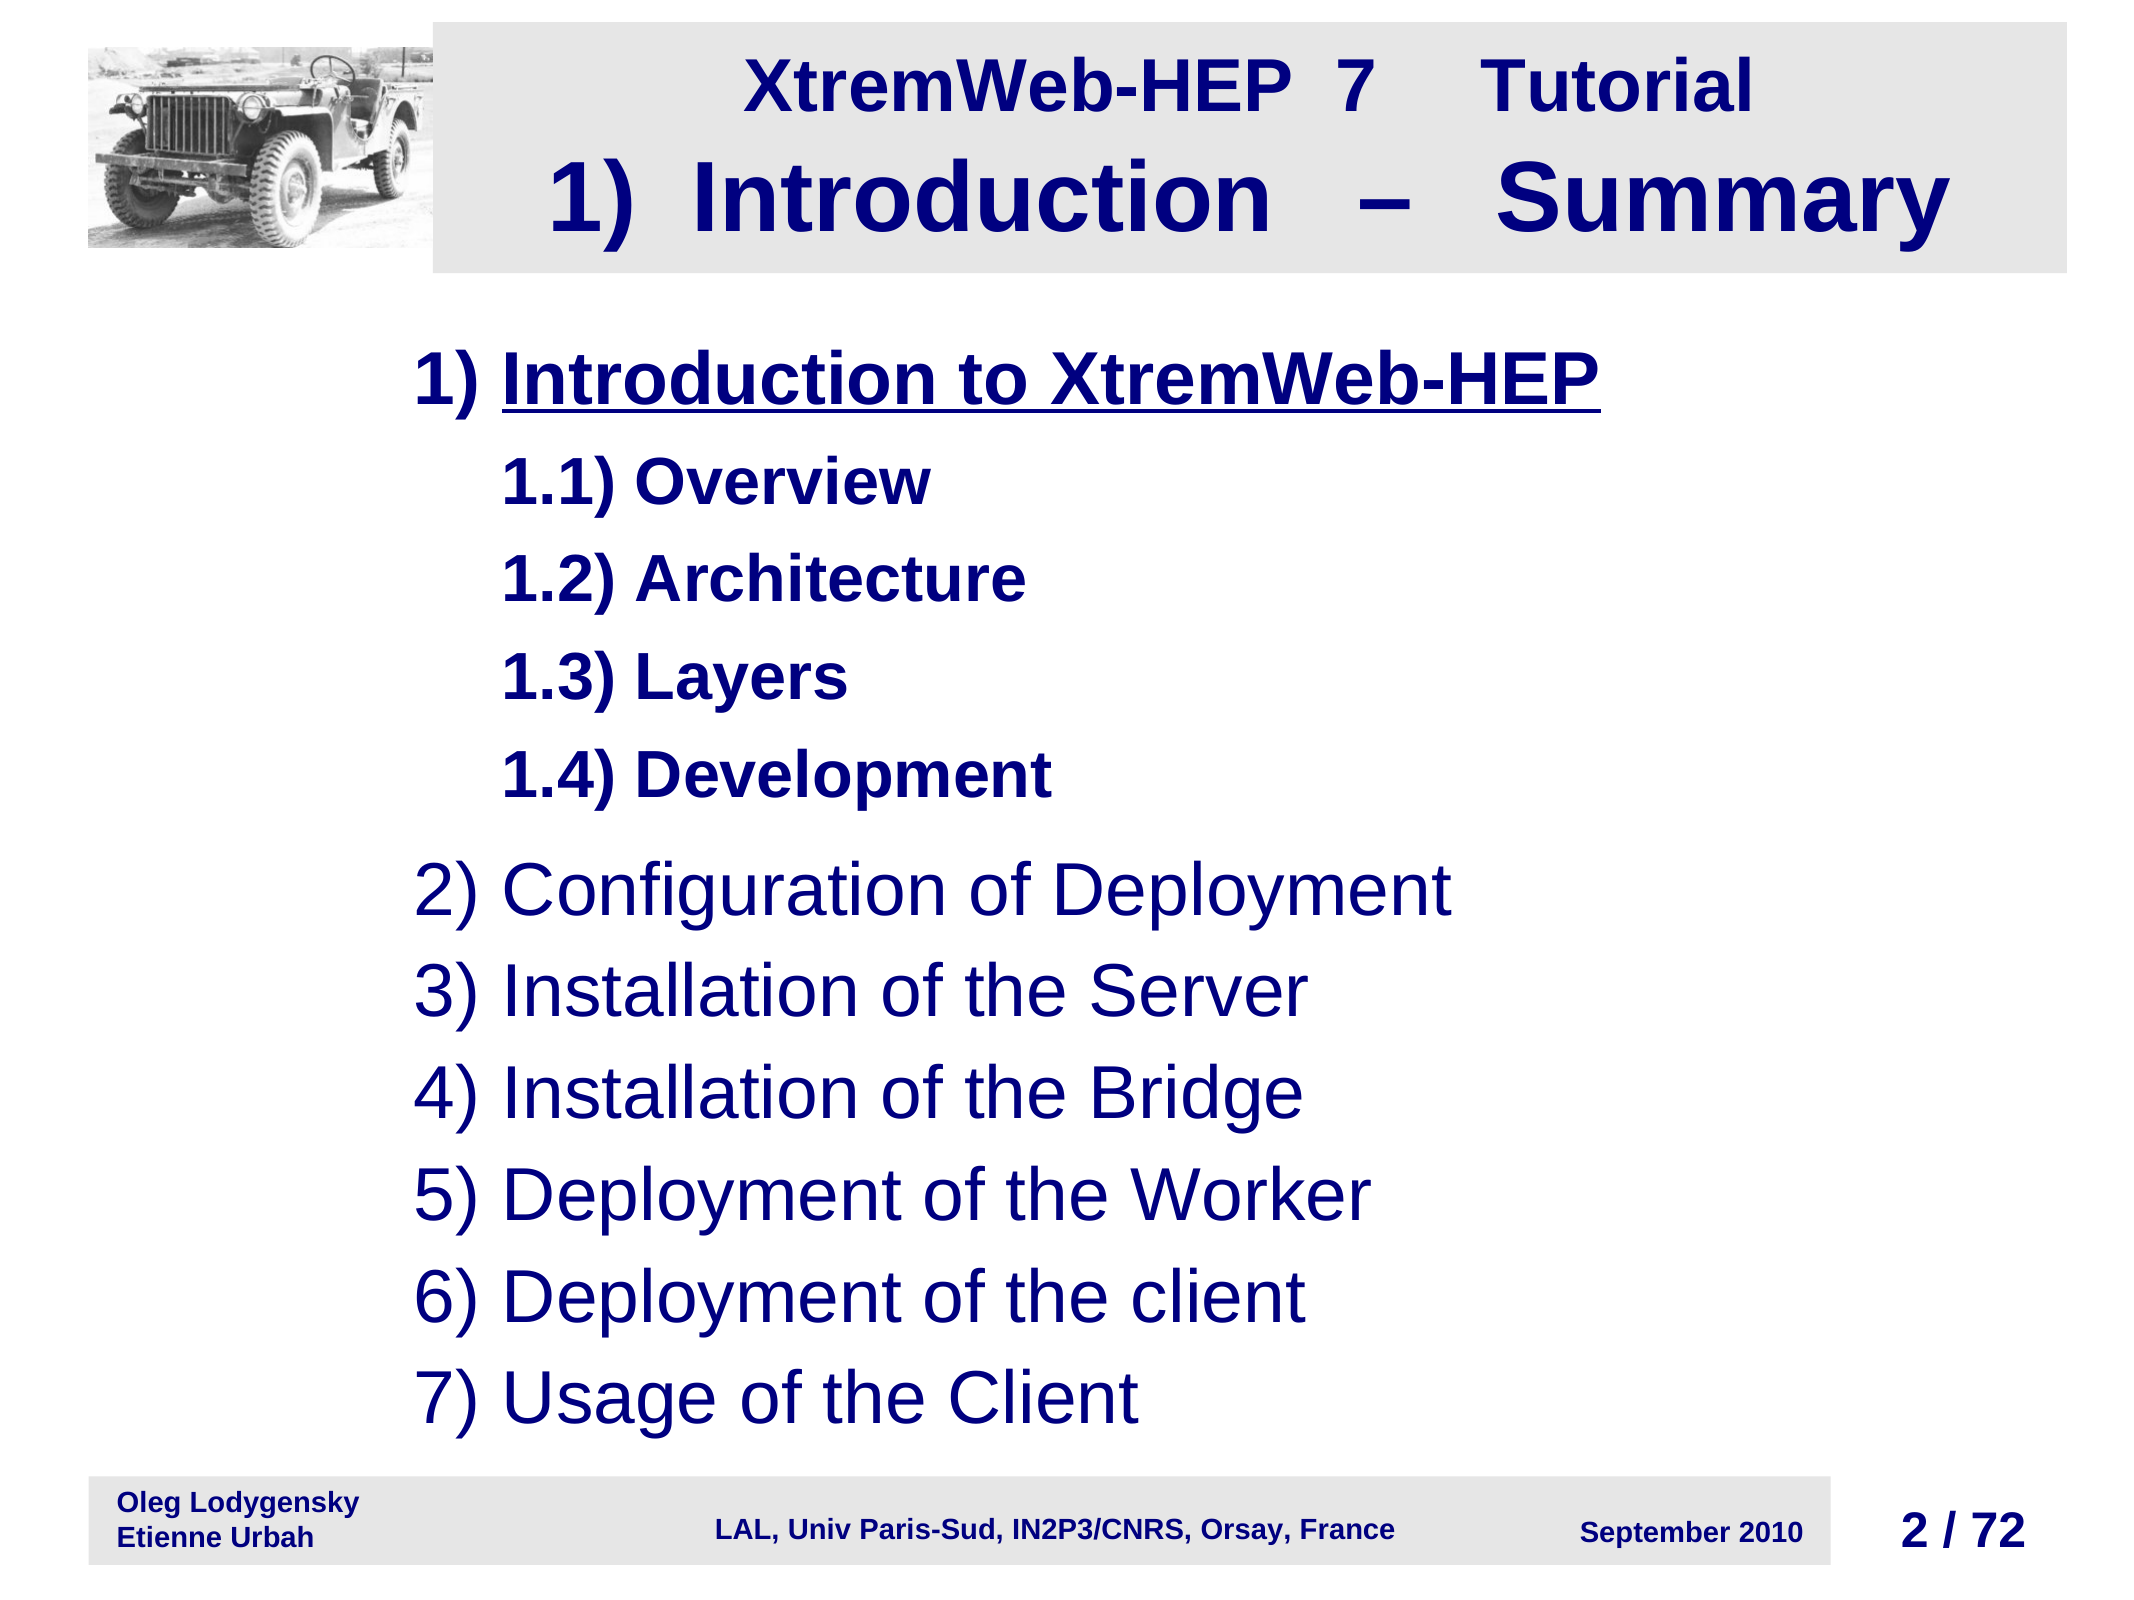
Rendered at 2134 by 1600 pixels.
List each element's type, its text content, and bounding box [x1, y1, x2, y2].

picture [88, 47, 433, 248]
text_box Introduction to XtremWeb-HEP Overview Architecture Layers Development Configuration of Deployment Installation of the Server Installation of the Bridge Deployment of the Worker Deployment of the client Usage of the Client [413, 329, 1890, 1403]
title 1) Introduction – Summary [442, 118, 2067, 266]
